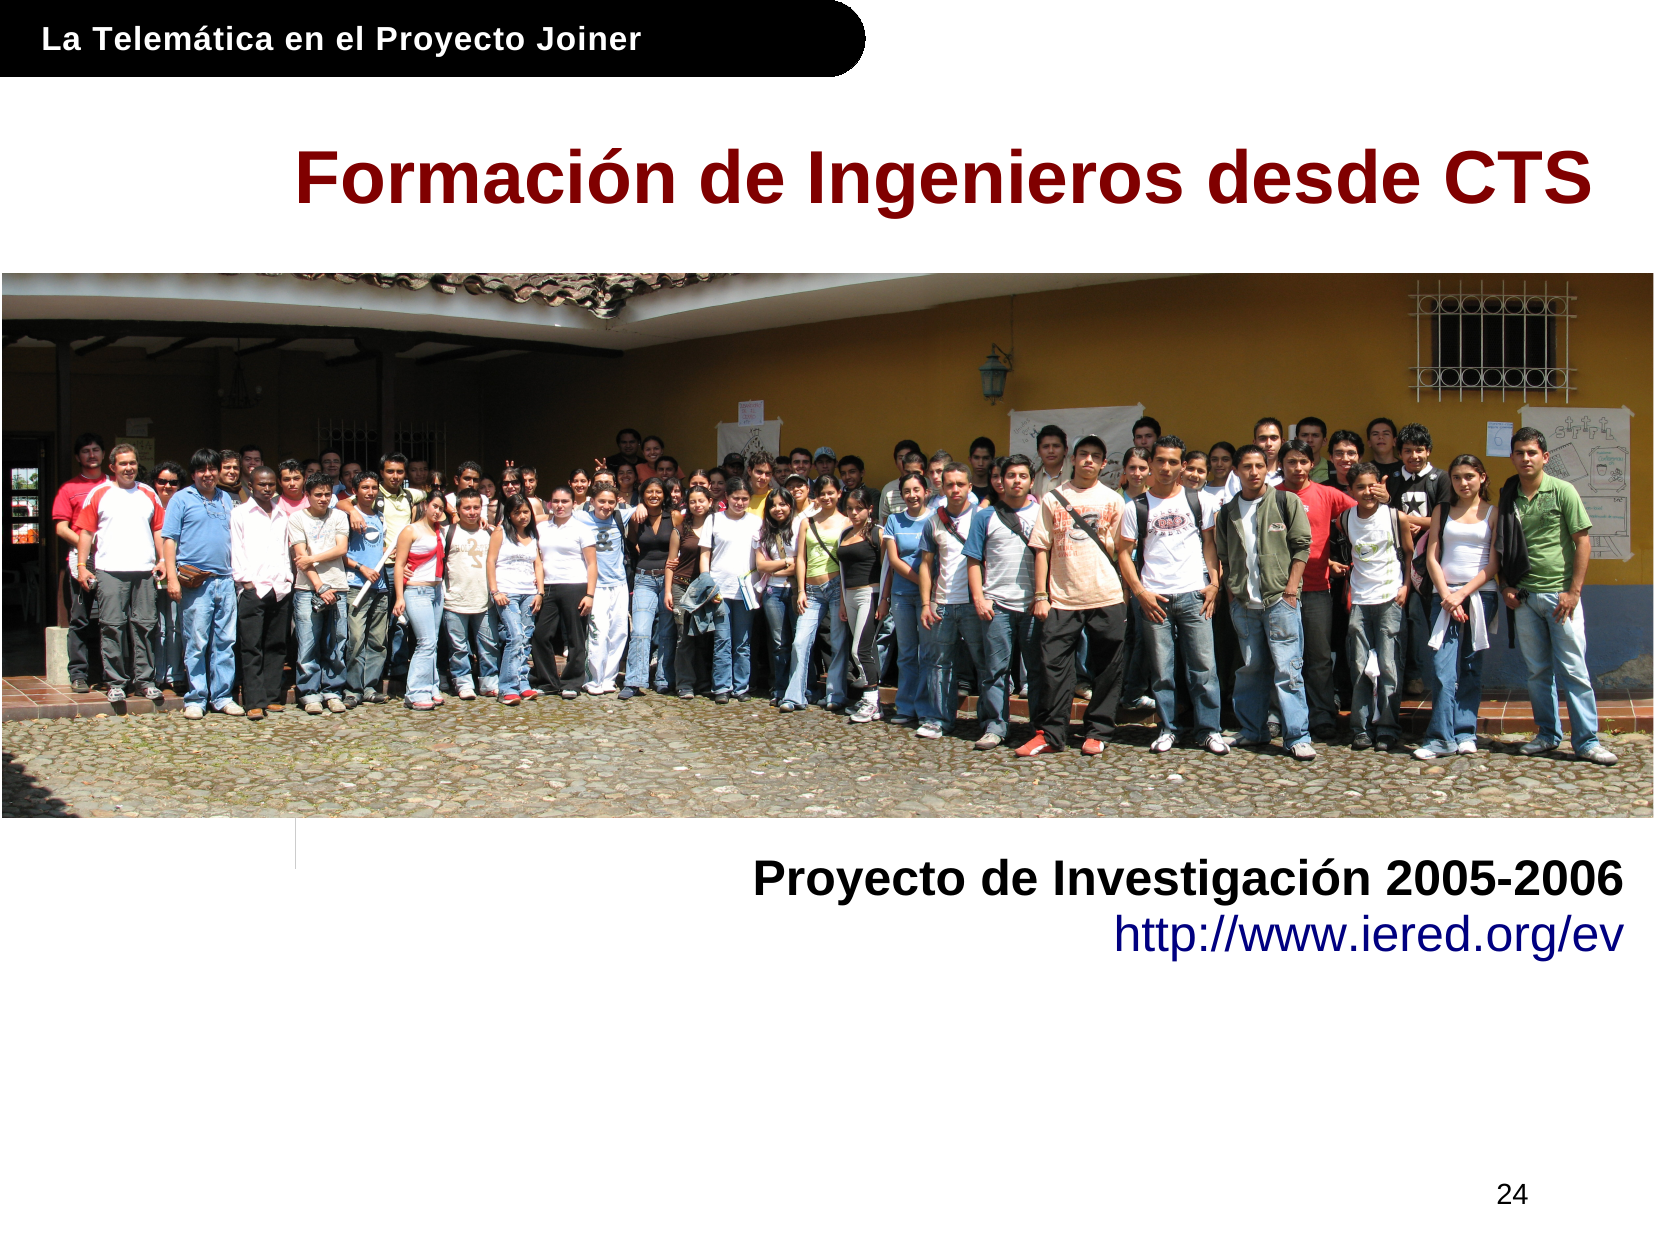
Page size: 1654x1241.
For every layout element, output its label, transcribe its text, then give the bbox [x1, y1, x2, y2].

text_box Proyecto de Investigación 2005-2006 http://www.iered.org/ev [752, 850, 1626, 963]
title Formación de Ingenieros desde CTS [118, 118, 1595, 237]
picture [2, 273, 1654, 818]
